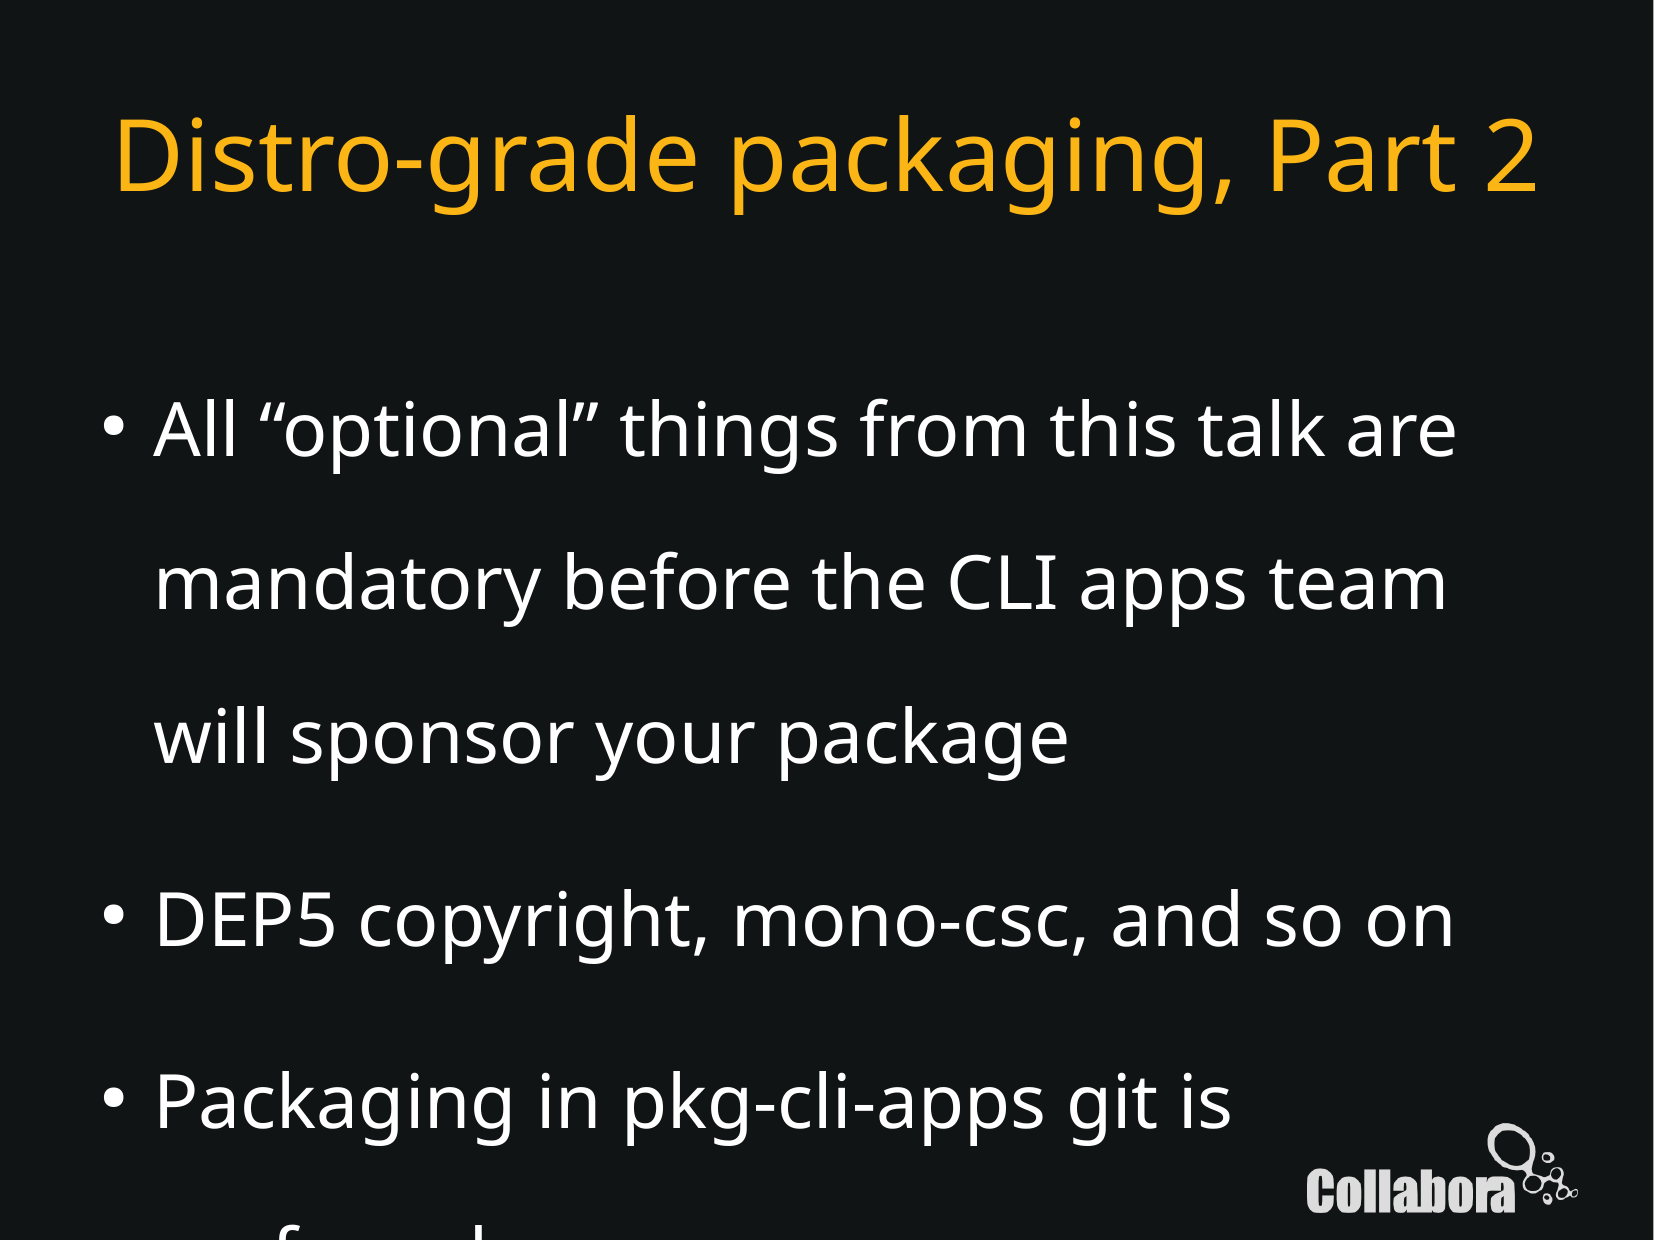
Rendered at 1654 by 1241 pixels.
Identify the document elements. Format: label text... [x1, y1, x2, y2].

list All “optional” things from this talk are mandatory before the CLI apps team will sponsor your package DEP5 copyright, mono-csc, and so on Packaging in pkg-cli-apps git is preferred [82, 324, 1571, 1109]
title Distro-grade packaging, Part 2 [82, 49, 1571, 257]
picture [1307, 1123, 1578, 1213]
